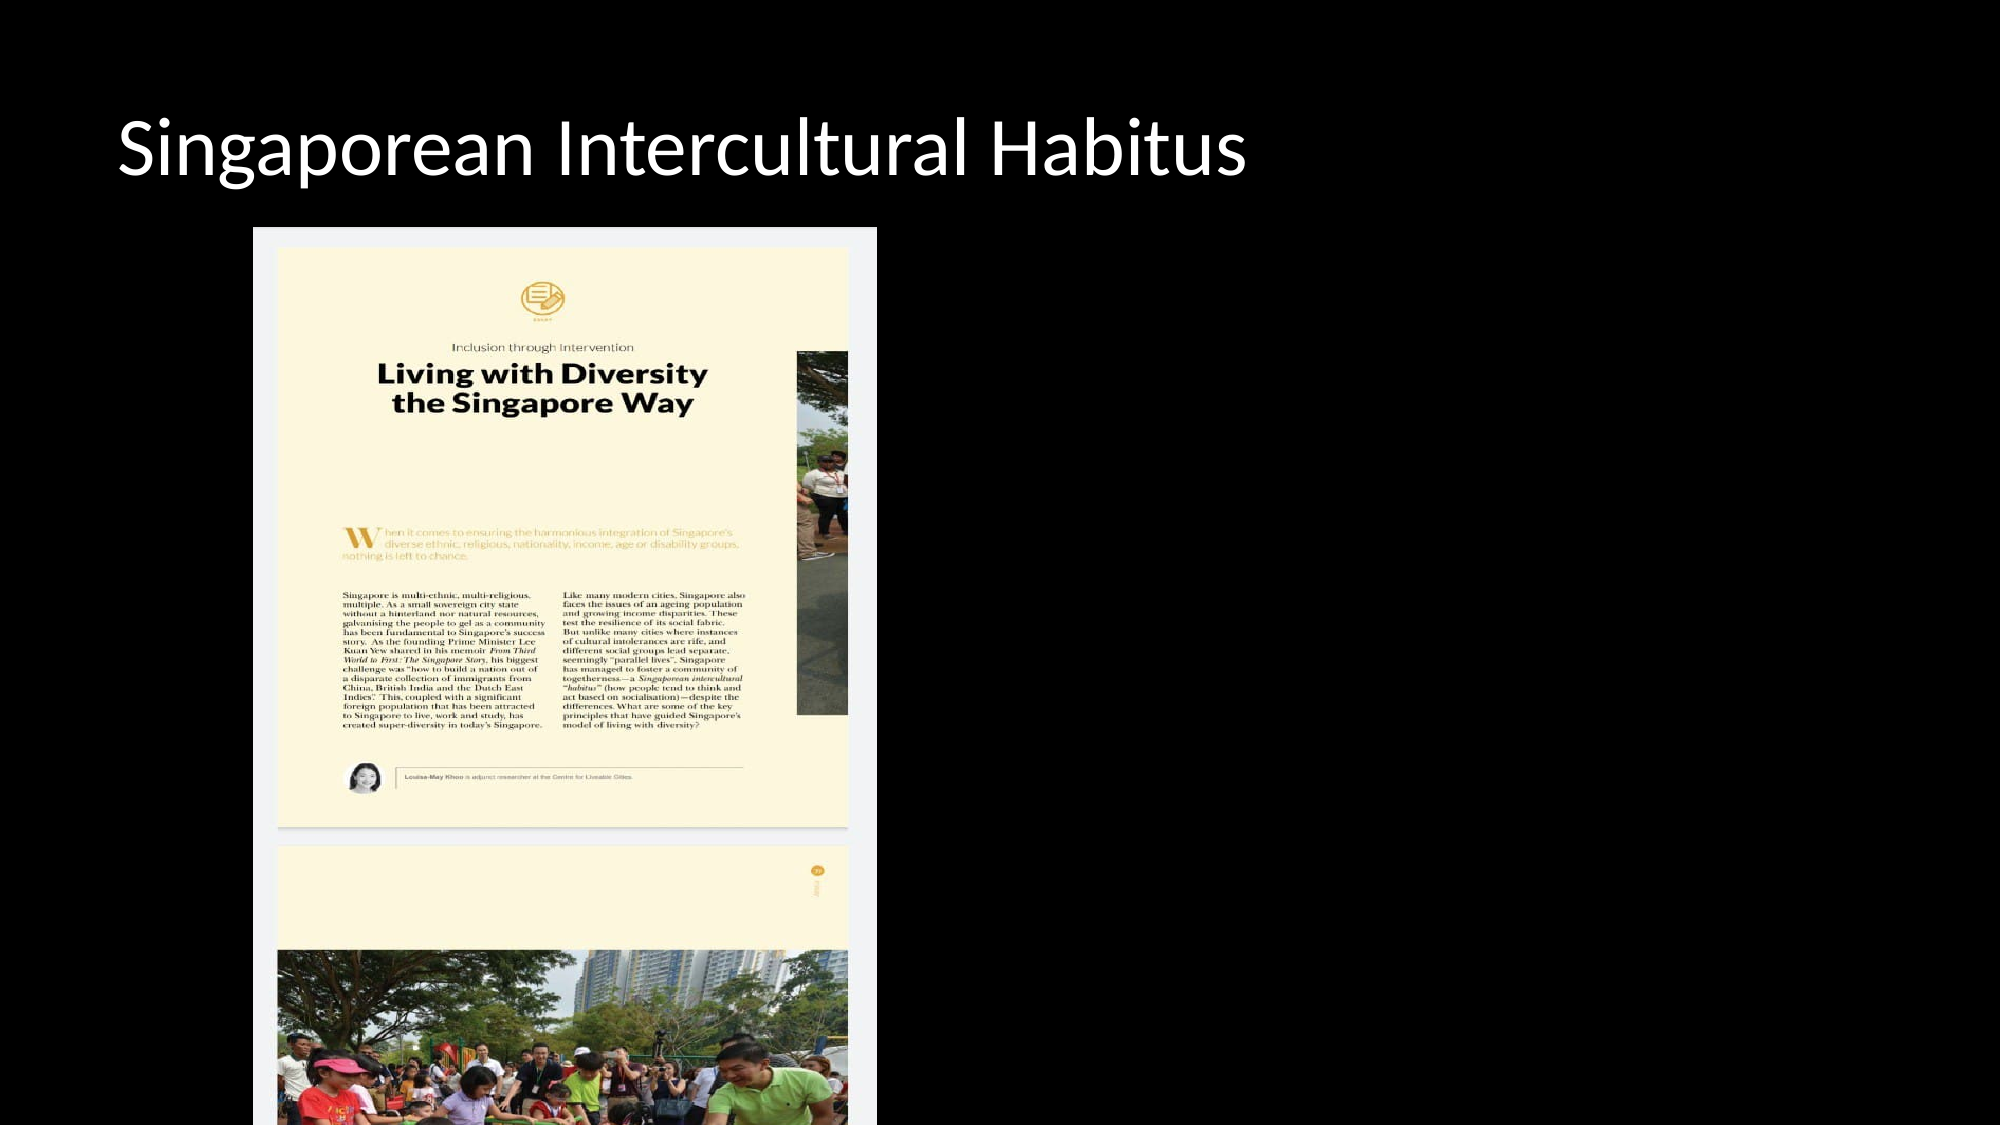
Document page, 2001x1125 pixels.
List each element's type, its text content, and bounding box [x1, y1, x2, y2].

picture [253, 227, 877, 1125]
text_box Singaporean Intercultural Habitus [102, 85, 1303, 202]
